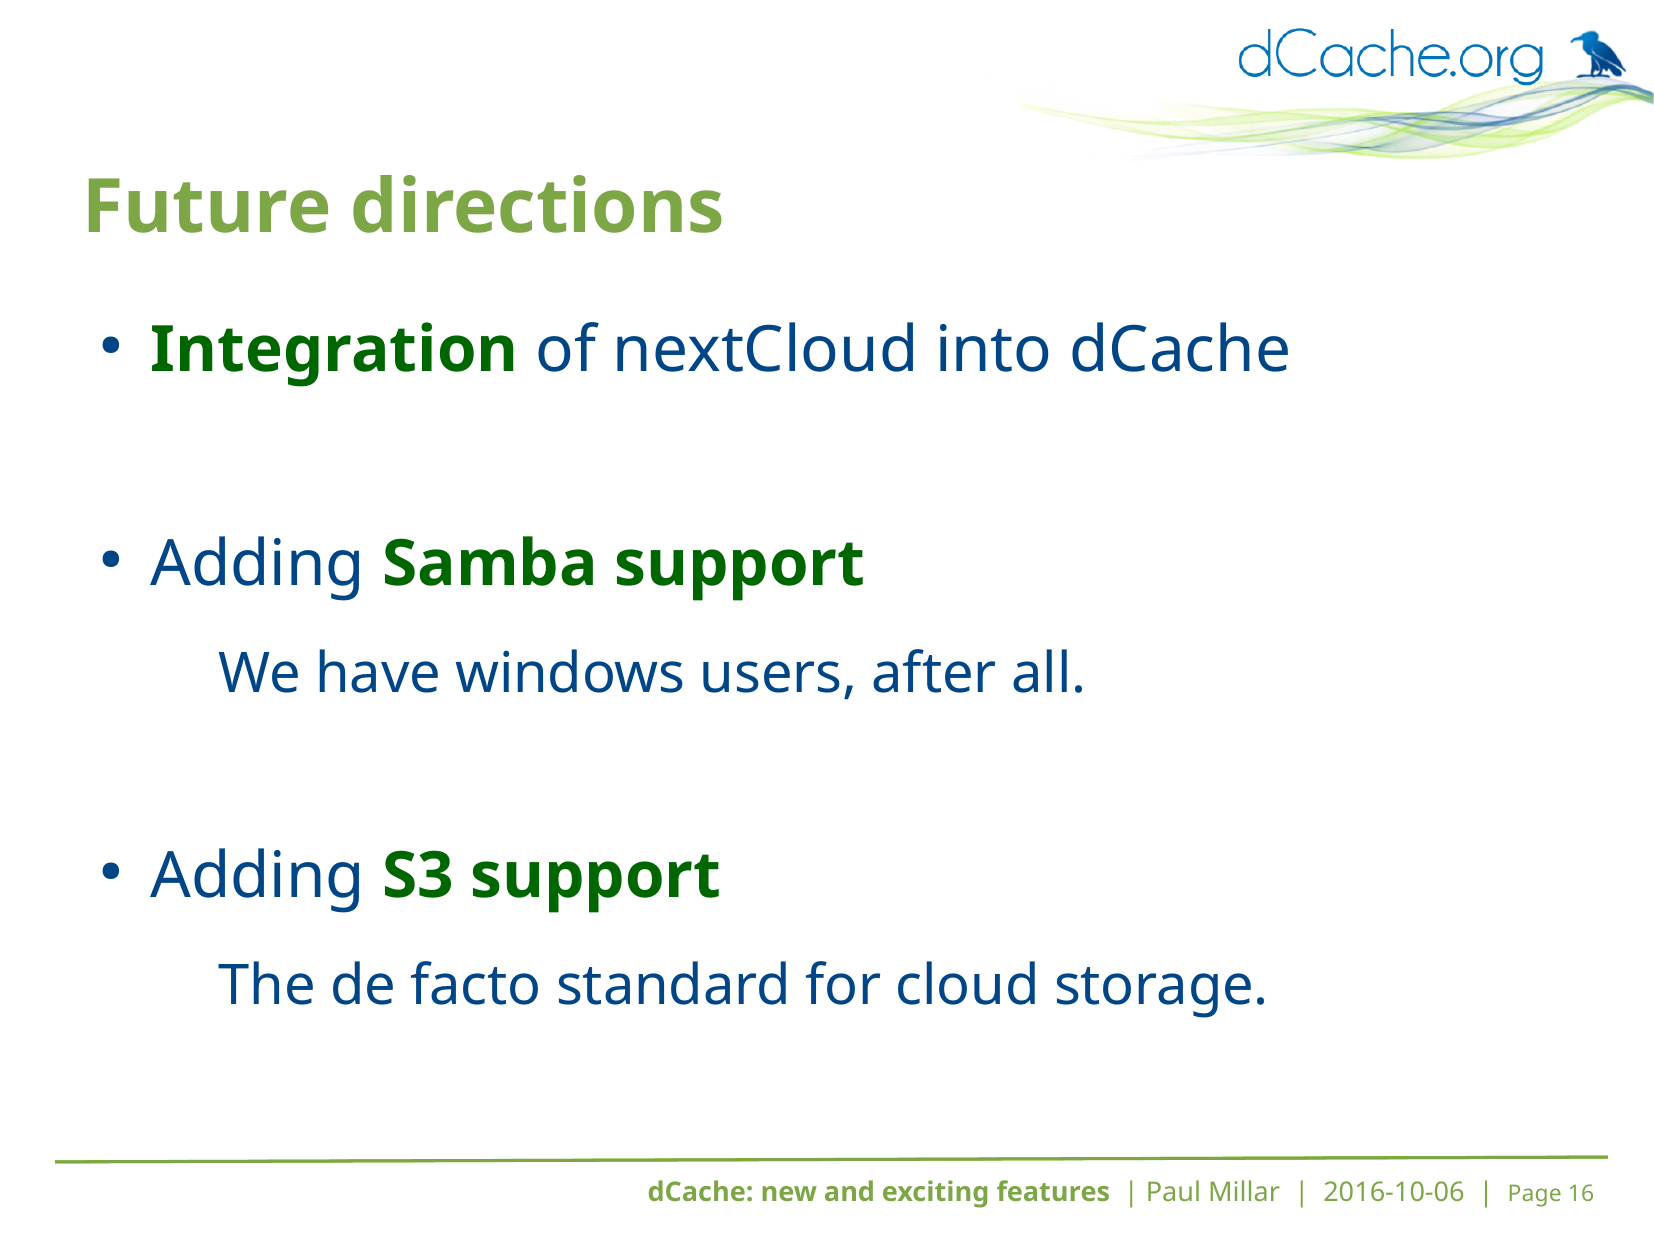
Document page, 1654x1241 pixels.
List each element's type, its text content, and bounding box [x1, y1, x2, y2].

picture [956, 16, 1654, 169]
title Future directions [82, 155, 1605, 252]
list Integration of nextCloud into dCache Adding Samba support We have windows users, after all. Adding S3 support The de facto standard for cloud storage. [82, 302, 1571, 1023]
